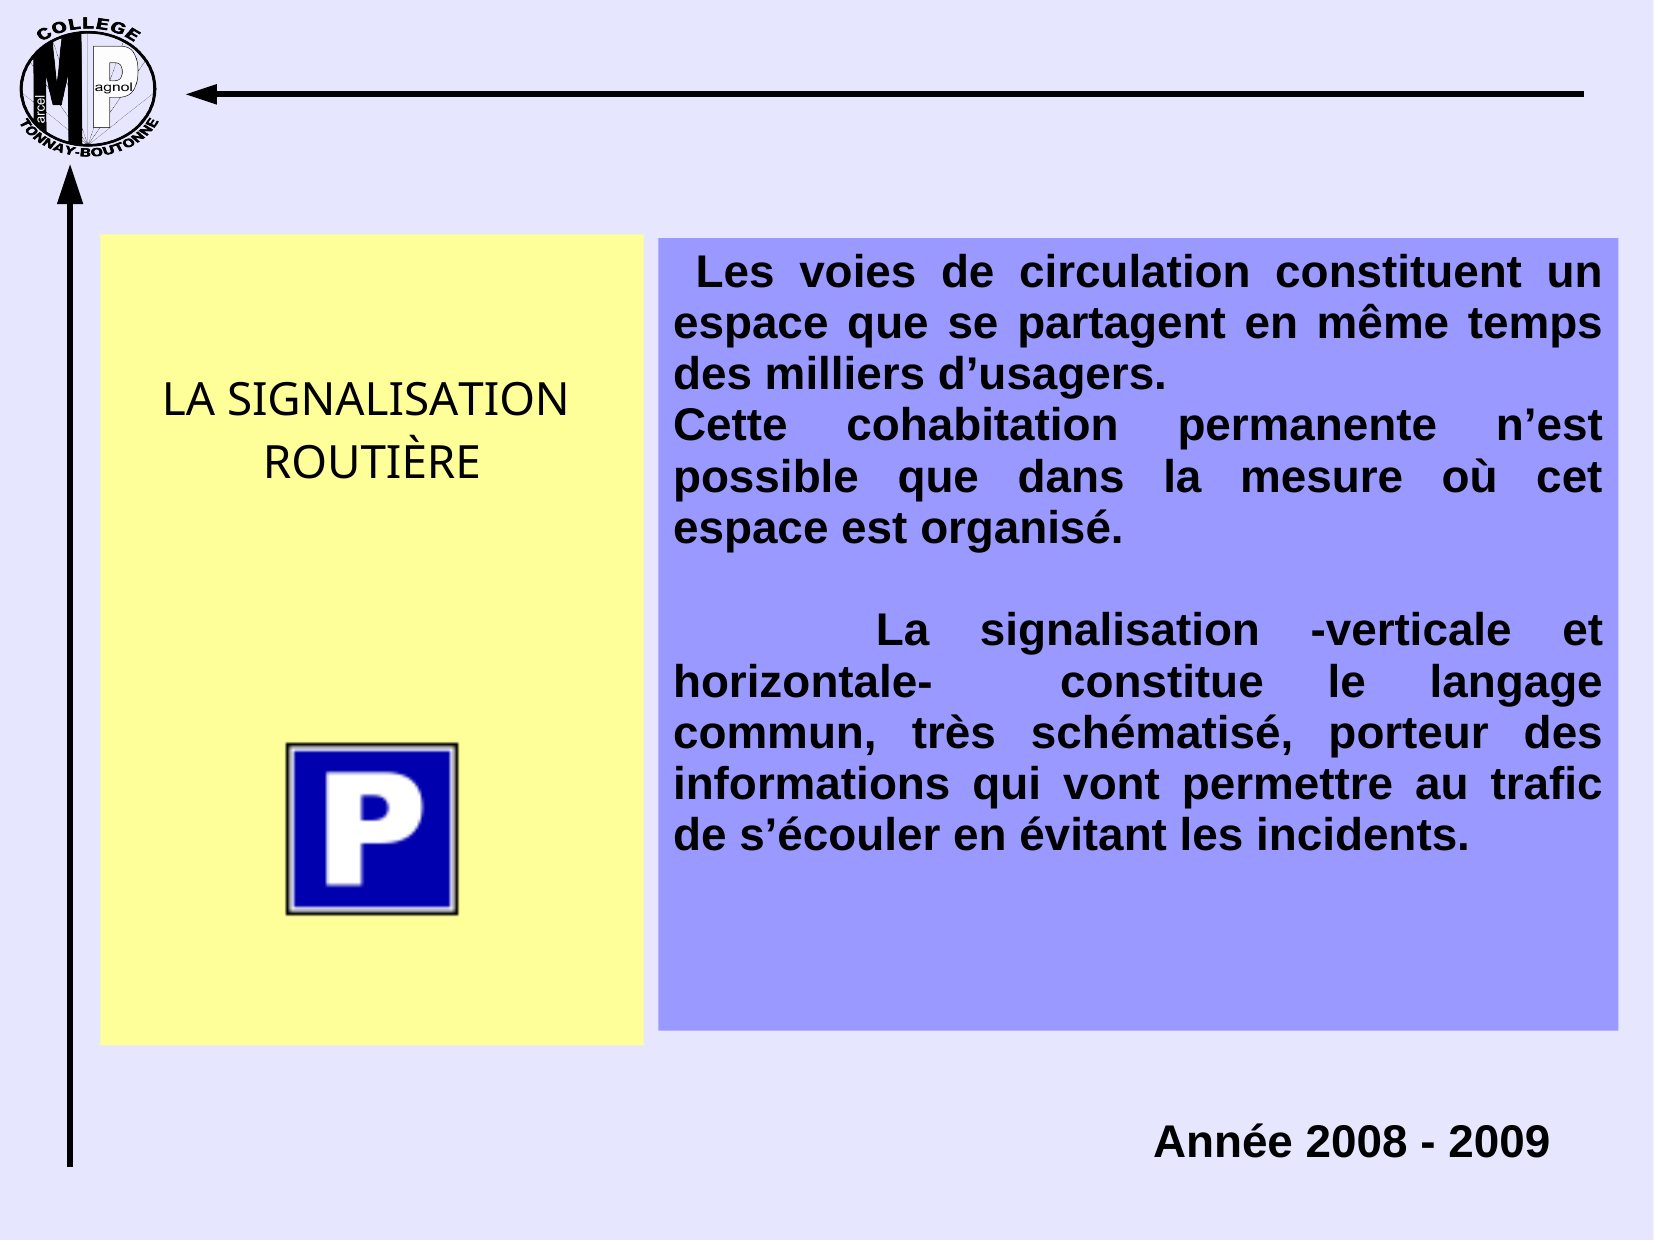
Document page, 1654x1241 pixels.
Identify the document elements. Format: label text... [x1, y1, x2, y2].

text_box LA SIGNALISATION ROUTIÈRE [100, 234, 644, 1046]
text_box Les voies de circulation constituent un espace que se partagent en même temps des milliers d’usagers. Cette cohabitation permanente n’est possible que dans la mesure où cet espace est organisé. La signalisation -verticale et horizontale- constitue le langage commun, très schématisé, porteur des informations qui vont permettre au trafic de s’écouler en évitant les incidents. [658, 238, 1619, 1031]
picture [18, 17, 159, 157]
text_box Année 2008 - 2009 [1138, 1108, 1574, 1175]
picture [258, 715, 488, 945]
